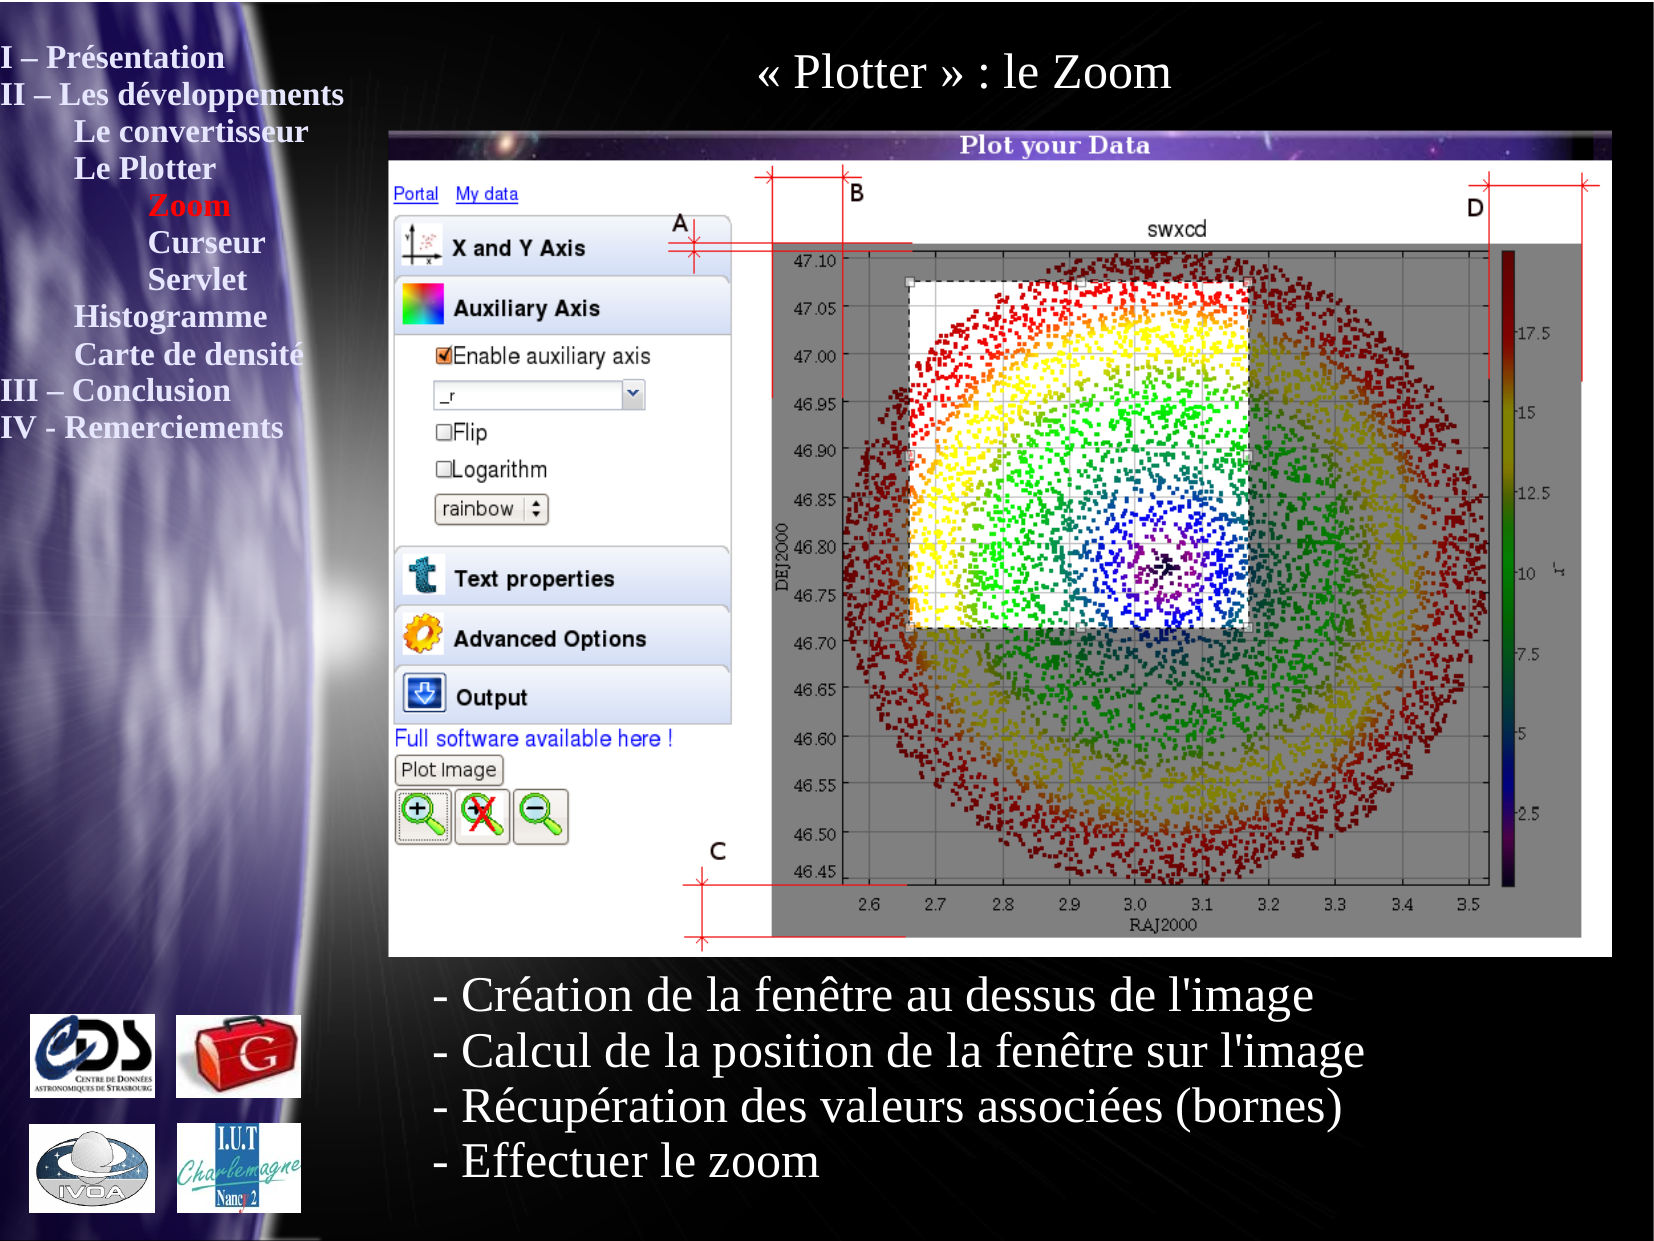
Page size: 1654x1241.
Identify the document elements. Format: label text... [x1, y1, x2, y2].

text_box « Plotter » : le Zoom [646, 44, 1283, 125]
text_box - Création de la fenêtre au dessus de l'image - Calcul de la position de la fenêtre sur l'image - Récupération des valeurs associées (bornes) - Effectuer le zoom [419, 967, 1579, 1241]
title I – Présentation II – Les développements Le convertisseur Le Plotter Zoom Curseur Servlet Histogramme Carte de densité III – Conclusion IV - Remerciements [0, 0, 374, 520]
picture [0, 2, 1654, 1241]
